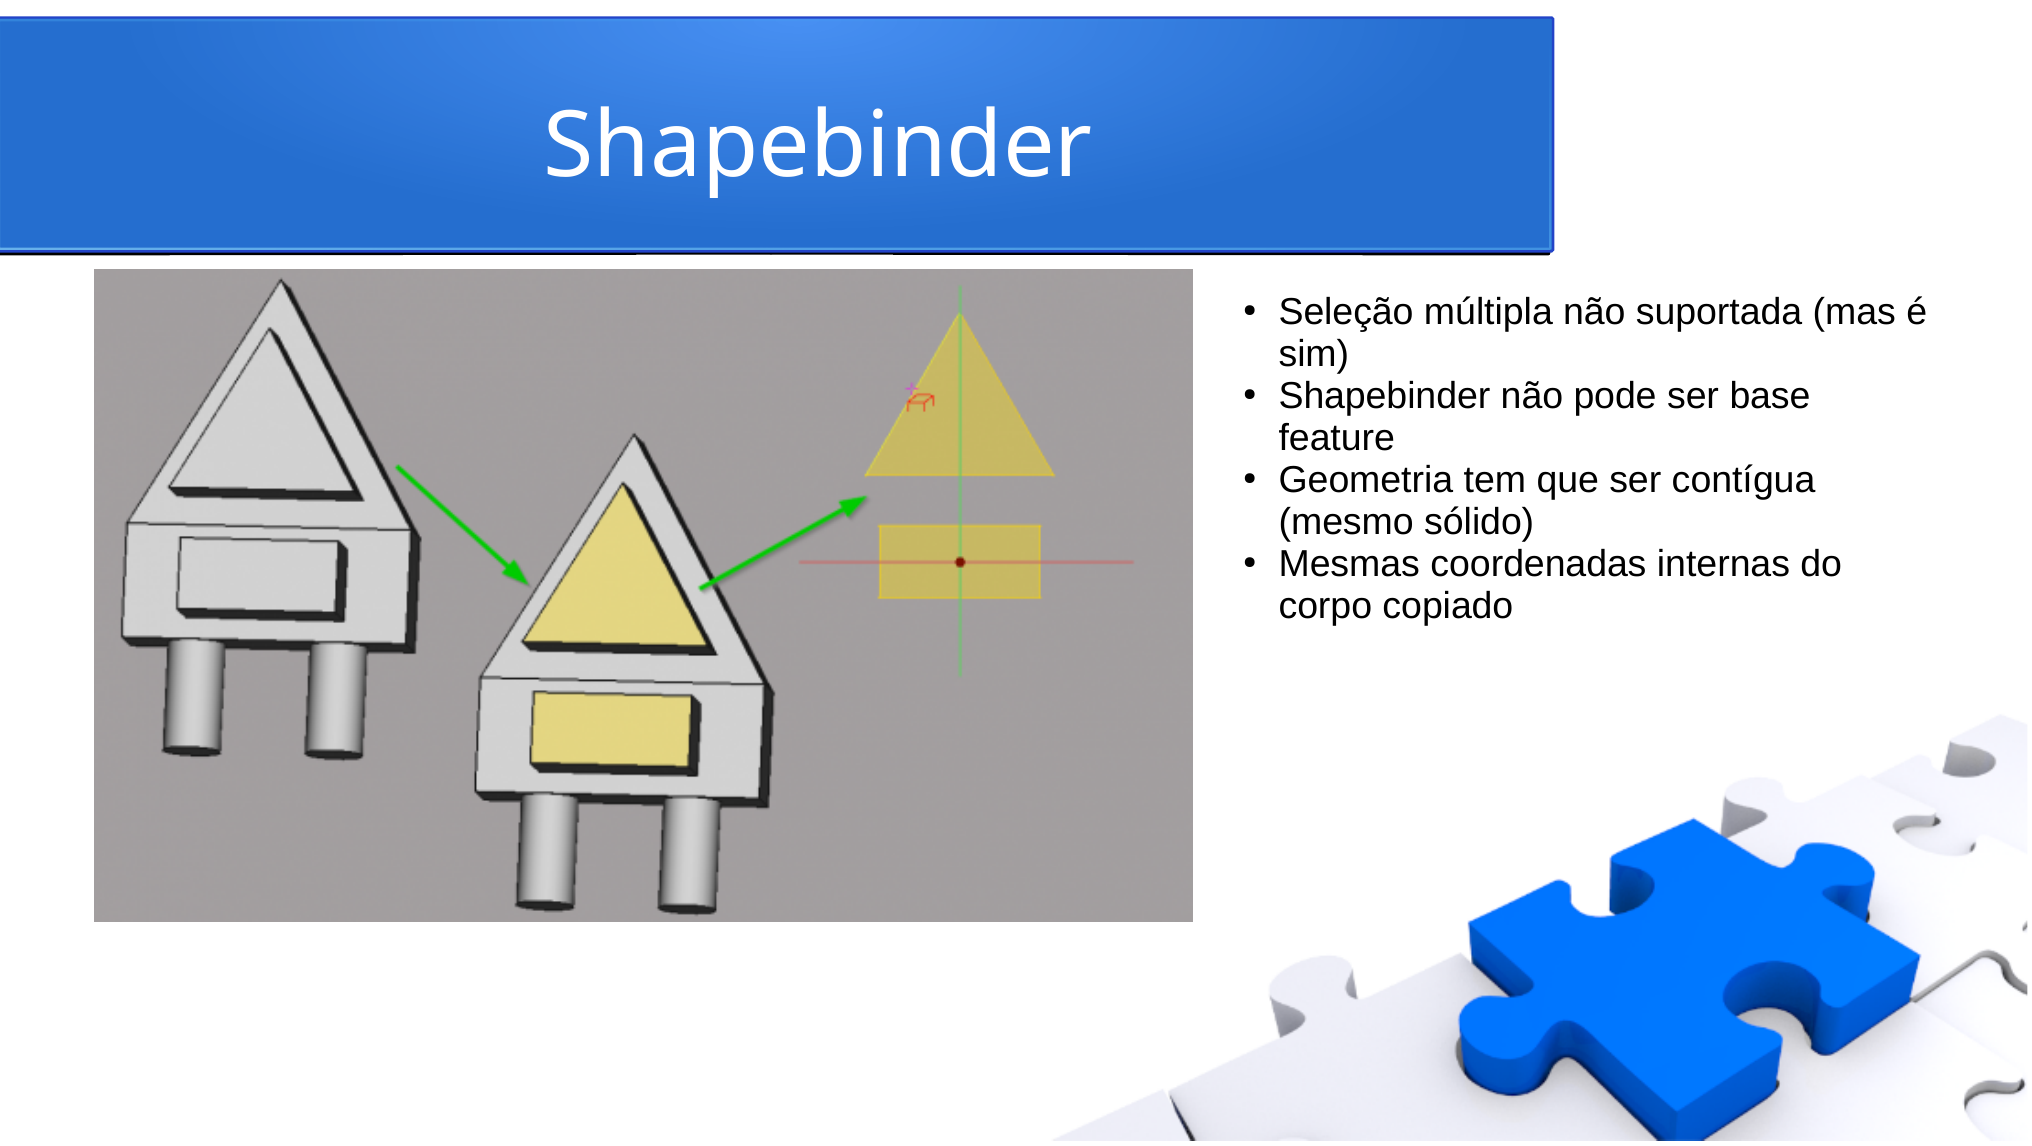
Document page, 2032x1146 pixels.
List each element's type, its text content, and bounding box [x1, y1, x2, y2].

picture [94, 269, 2028, 1141]
title Shapebinder [101, 45, 1536, 237]
text_box Seleção múltipla não suportada (mas é sim) Shapebinder não pode ser base feature Geometria tem que ser contígua (mesmo sólido) Mesmas coordenadas internas do corpo copiado [1228, 283, 1949, 635]
